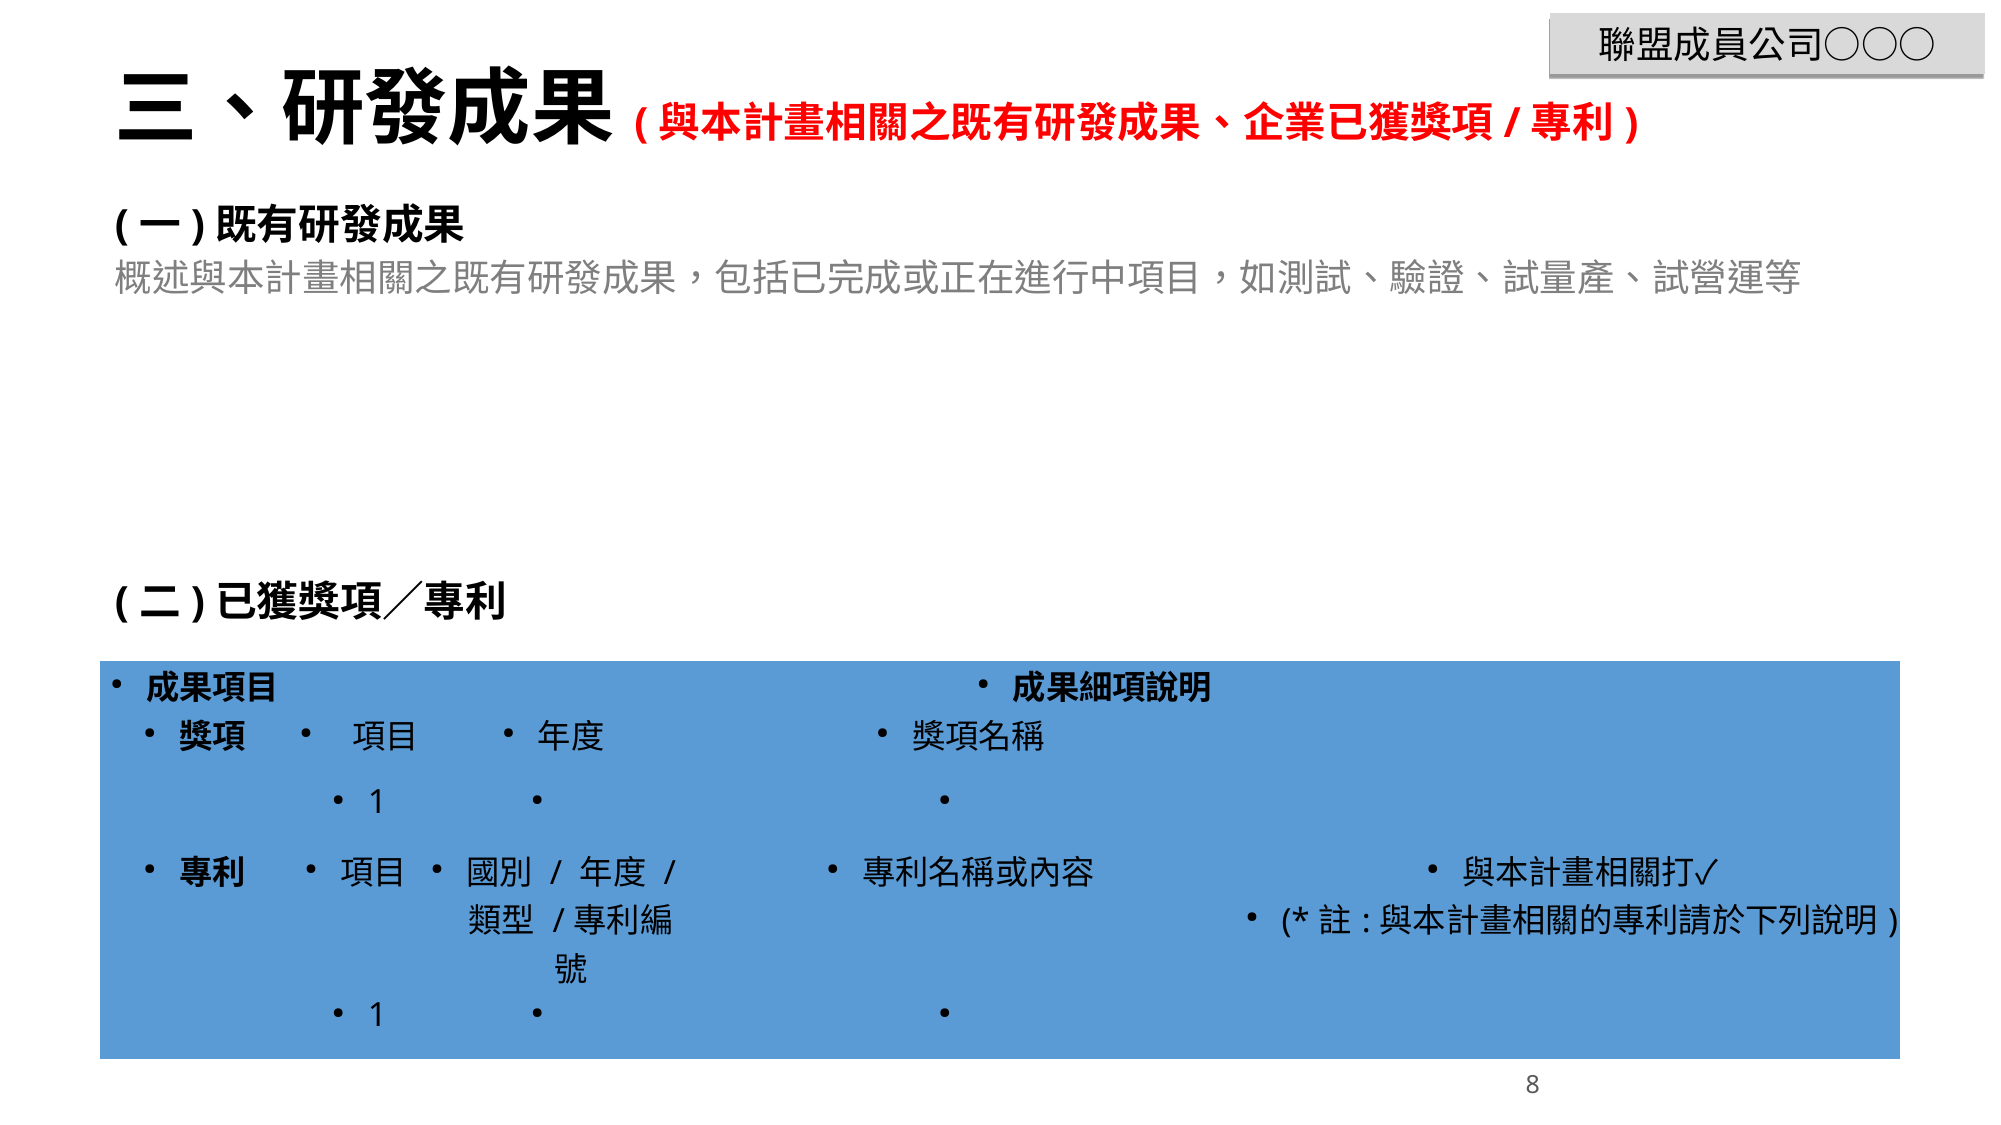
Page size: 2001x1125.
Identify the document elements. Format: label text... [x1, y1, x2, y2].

table_cell 專利 [100, 846, 290, 1059]
title 三、研發成果(與本計畫相關之既有研發成果、企業已獲獎項/專利) [99, 56, 1900, 166]
text_box 聯盟成員公司○○○ [1550, 13, 1985, 74]
text_box (一)既有研發成果 概述與本計畫相關之既有研發成果，包括已完成或正在進行中項目，如測試、驗證、試量產、試營運等 [99, 196, 1900, 321]
table_cell 項目 [290, 846, 429, 991]
table_cell [429, 778, 677, 846]
table_cell [429, 991, 677, 1059]
table_cell [1244, 991, 1900, 1059]
table_cell [1244, 778, 1900, 846]
table_header 成果細項說明 [290, 661, 1900, 710]
table_cell 國別 / 年度 / 類型 /專利編號 [429, 846, 677, 991]
table_cell 與本計畫相關打✓ (*註:與本計畫相關的專利請於下列說明) [1244, 846, 1900, 991]
table_cell 獎項 [100, 710, 290, 846]
table_cell [1244, 710, 1900, 778]
table_cell 項目 [290, 710, 429, 778]
table_cell [677, 991, 1244, 1059]
text_box 8 [1510, 1061, 1961, 1097]
text_box (二)已獲獎項／專利 [99, 573, 1900, 648]
table_cell 1 [290, 778, 429, 846]
table_cell 獎項名稱 [677, 710, 1244, 778]
table_header 成果項目 [100, 661, 290, 710]
table_cell [677, 778, 1244, 846]
table_cell 1 [290, 991, 429, 1059]
table_cell 專利名稱或內容 [677, 846, 1244, 991]
table_cell 年度 [429, 710, 677, 778]
